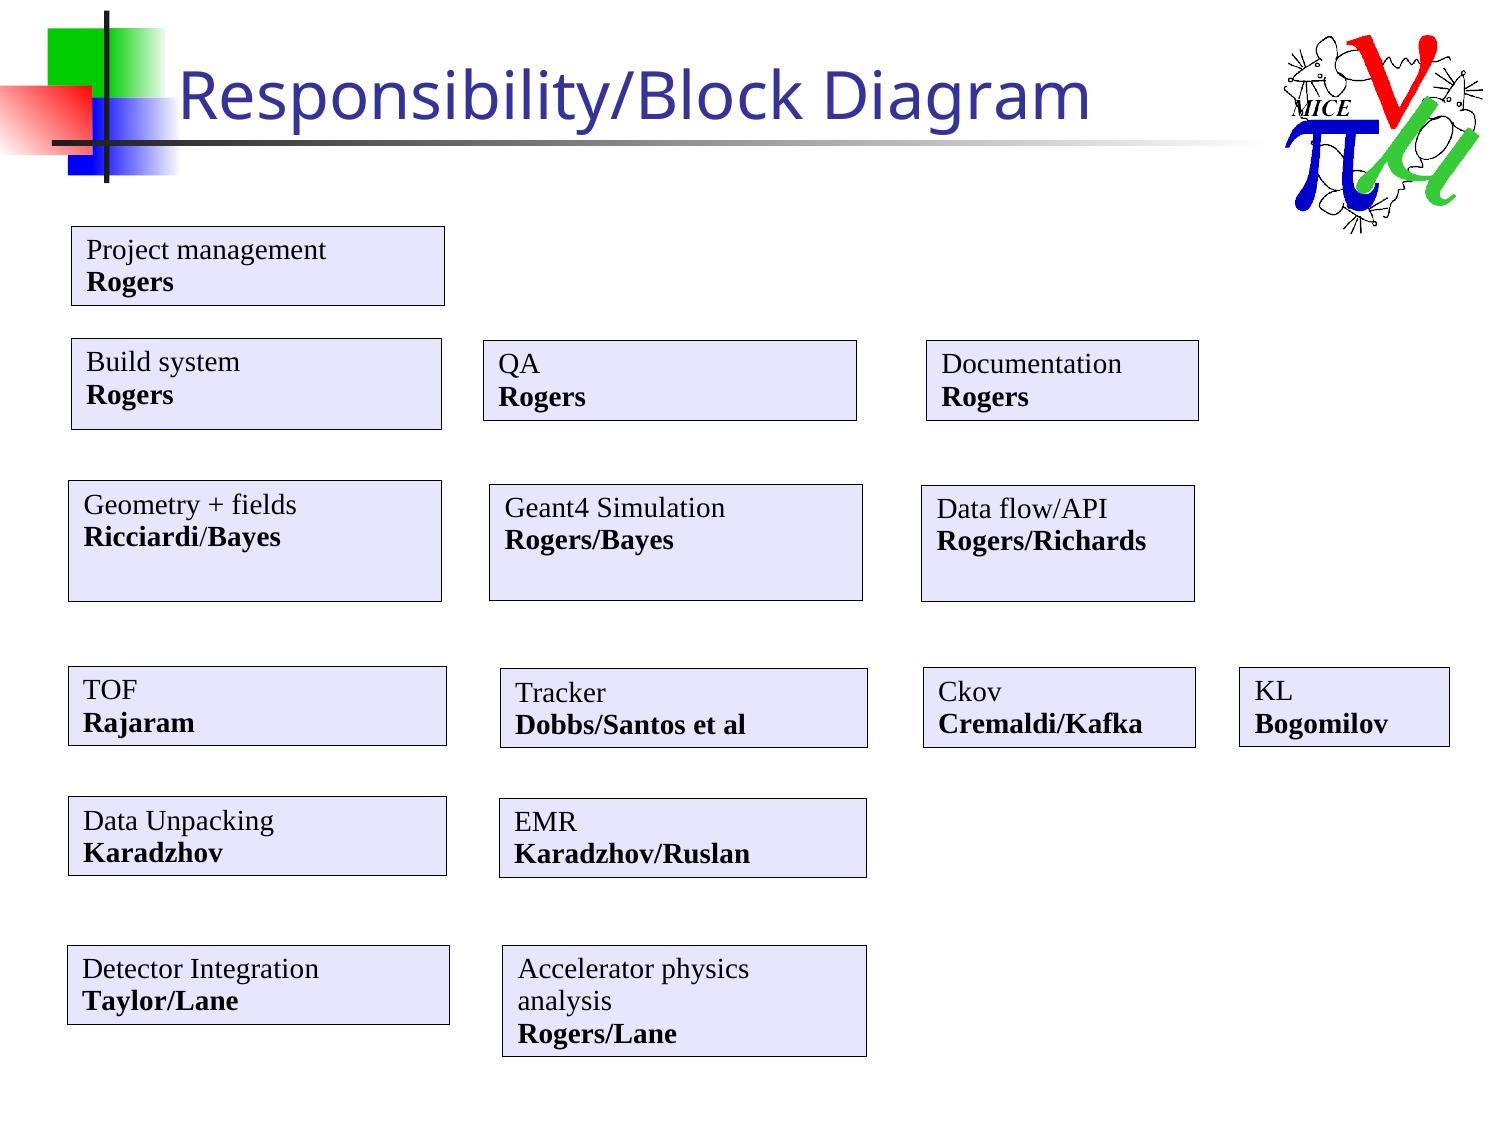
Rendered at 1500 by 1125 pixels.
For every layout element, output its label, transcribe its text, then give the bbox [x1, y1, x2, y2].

text_box Data flow/API Rogers/Richards [921, 485, 1195, 602]
text_box Detector Integration Taylor/Lane [67, 945, 450, 1025]
text_box QA Rogers [483, 340, 857, 421]
text_box EMR Karadzhov/Ruslan [499, 798, 867, 878]
text_box Tracker Dobbs/Santos et al [500, 668, 868, 748]
text_box Geant4 Simulation Rogers/Bayes [489, 484, 863, 601]
text_box Geometry + fields Ricciardi/Bayes [68, 480, 442, 602]
title Responsibility/Block Diagram [162, 0, 1441, 188]
text_box Accelerator physics analysis Rogers/Lane [502, 945, 867, 1057]
text_box Project management Rogers [71, 226, 445, 306]
text_box Data Unpacking Karadzhov [68, 796, 447, 876]
picture [1264, 5, 1500, 251]
text_box KL Bogomilov [1239, 667, 1450, 747]
text_box TOF Rajaram [68, 666, 447, 746]
text_box Documentation Rogers [926, 340, 1199, 421]
text_box Build system Rogers [71, 338, 442, 430]
text_box Ckov Cremaldi/Kafka [923, 667, 1196, 748]
